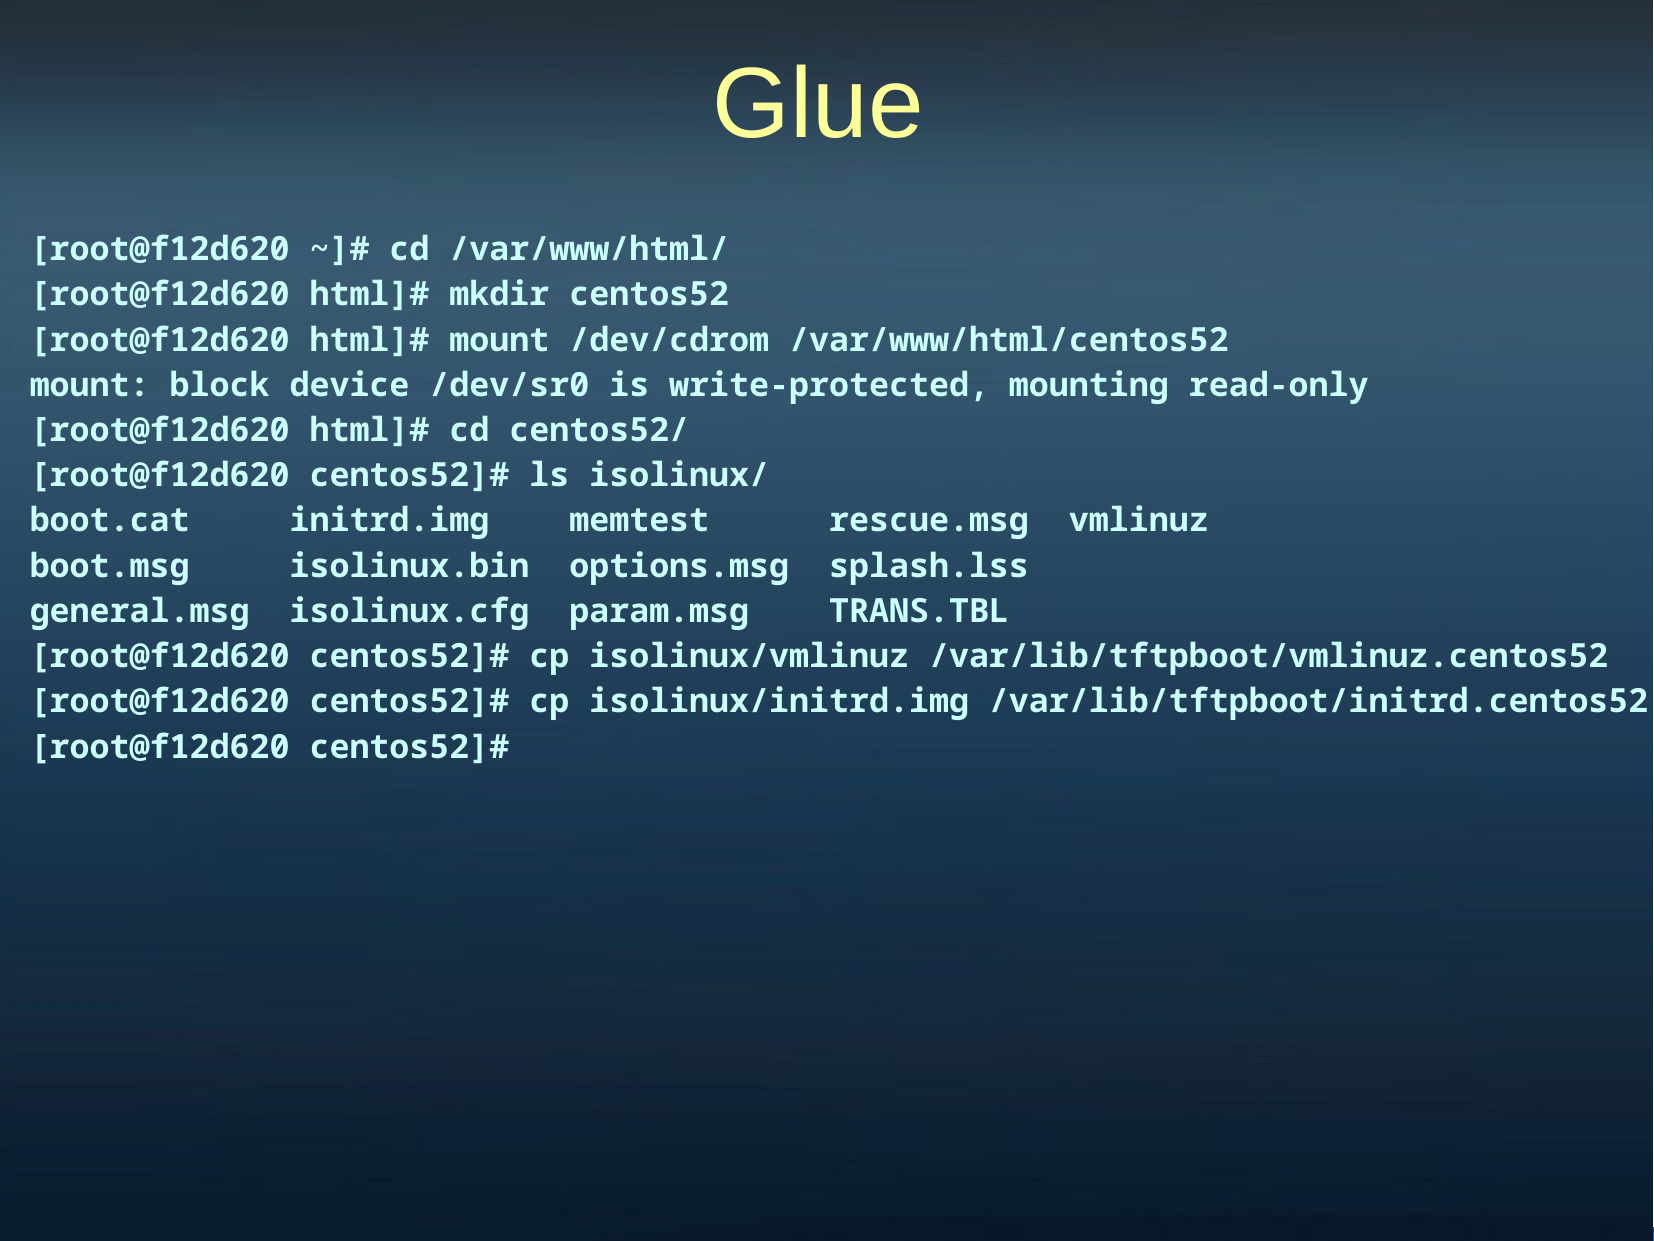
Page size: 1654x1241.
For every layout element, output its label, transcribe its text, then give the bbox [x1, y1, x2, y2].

title Glue [112, 17, 1525, 188]
text_box [root@f12d620 ~]# cd /var/www/html/ [root@f12d620 html]# mkdir centos52 [root@f12d620 html]# mount /dev/cdrom /var/www/html/centos52 mount: block device /dev/sr0 is write-protected, mounting read-only [root@f12d620 html]# cd centos52/ [root@f12d620 centos52]# ls isolinux/ boot.cat initrd.img memtest rescue.msg vmlinuz boot.msg isolinux.bin options.msg splash.lss general.msg isolinux.cfg param.msg TRANS.TBL [root@f12d620 centos52]# cp isolinux/vmlinuz /var/lib/tftpboot/vmlinuz.centos52 [root@f12d620 centos52]# cp isolinux/initrd.img /var/lib/tftpboot/initrd.centos52 [root@f12d620 centos52]# [29, 225, 1651, 727]
picture [0, 0, 1653, 1241]
